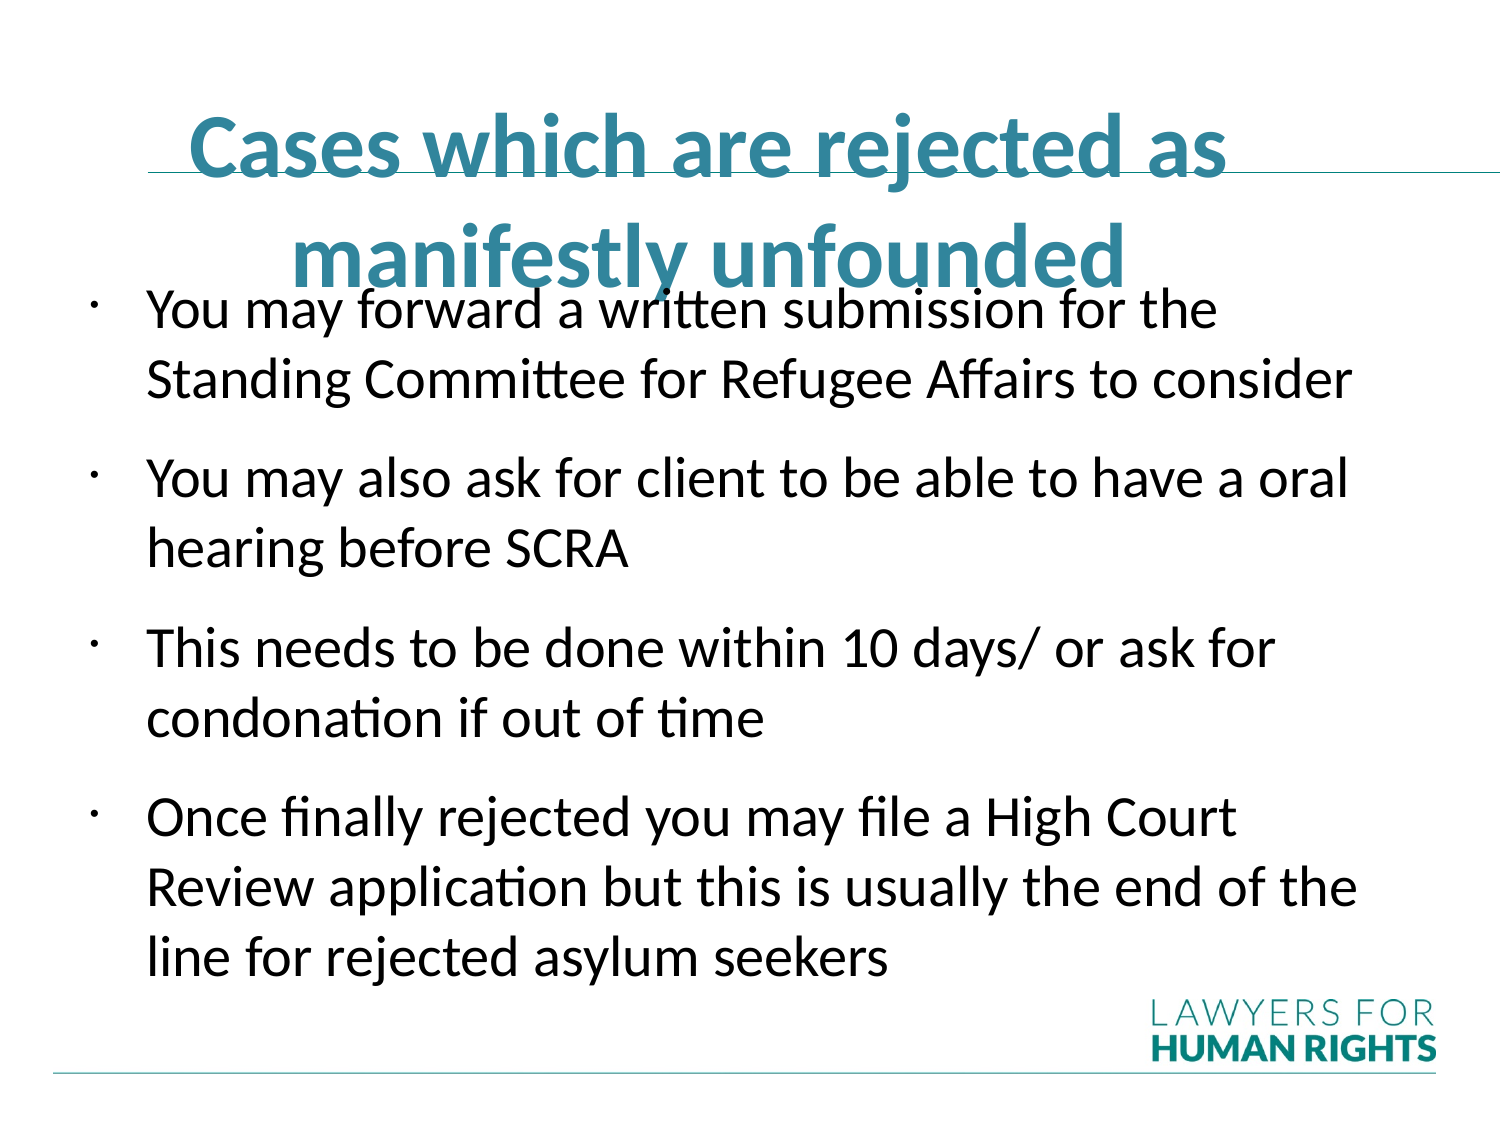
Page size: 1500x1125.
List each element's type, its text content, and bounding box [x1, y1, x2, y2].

title Cases which are rejected as manifestly unfounded [123, 78, 1296, 197]
list You may forward a written submission for the Standing Committee for Refugee Affairs to consider You may also ask for client to be able to have a oral hearing before SCRA This needs to be done within 10 days/ or ask for condonation if out of time Once finally rejected you may file a High Court Review application but this is usually the end of the line for rejected asylum seekers [75, 262, 1425, 1035]
picture [53, 999, 1436, 1074]
